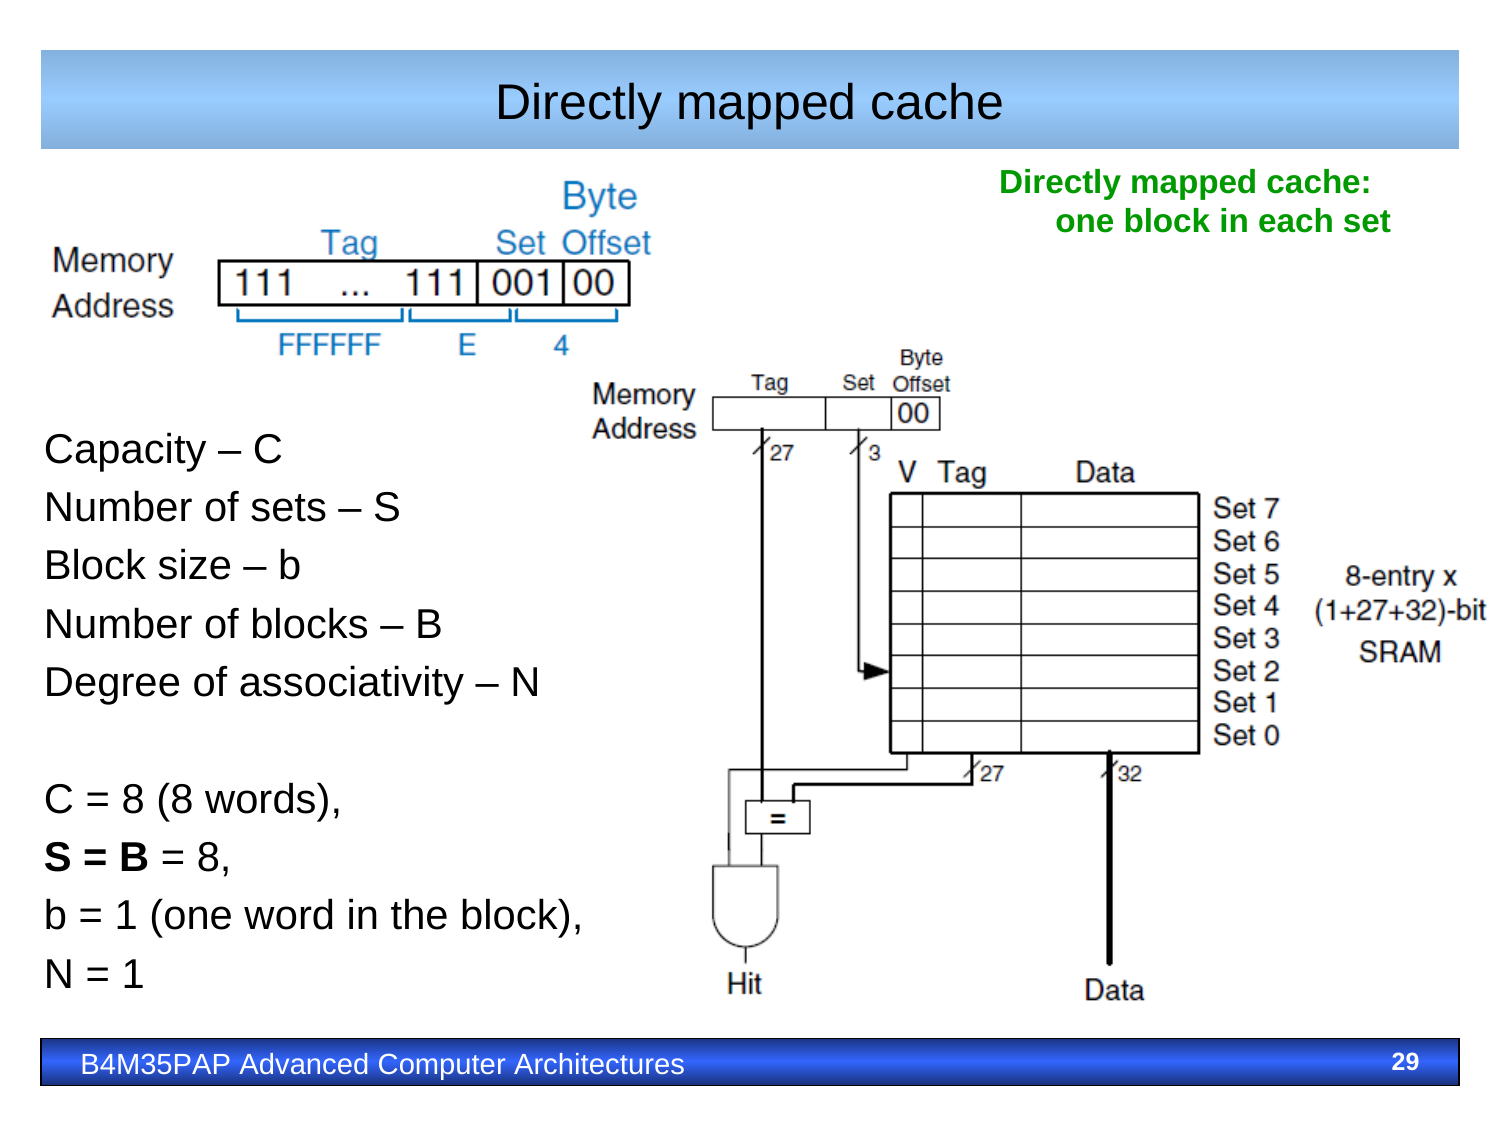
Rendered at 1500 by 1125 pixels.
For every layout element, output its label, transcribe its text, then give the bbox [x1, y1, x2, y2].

title Directly mapped cache [41, 50, 1459, 149]
text_box Directly mapped cache: one block in each set [984, 152, 1452, 255]
text_box Capacity – C Number of sets – S Block size – b Number of blocks – B Degree of associativity – N C = 8 (8 words), S = B = 8, b = 1 (one word in the block), N = 1 [29, 413, 667, 1024]
picture [41, 153, 1500, 1024]
